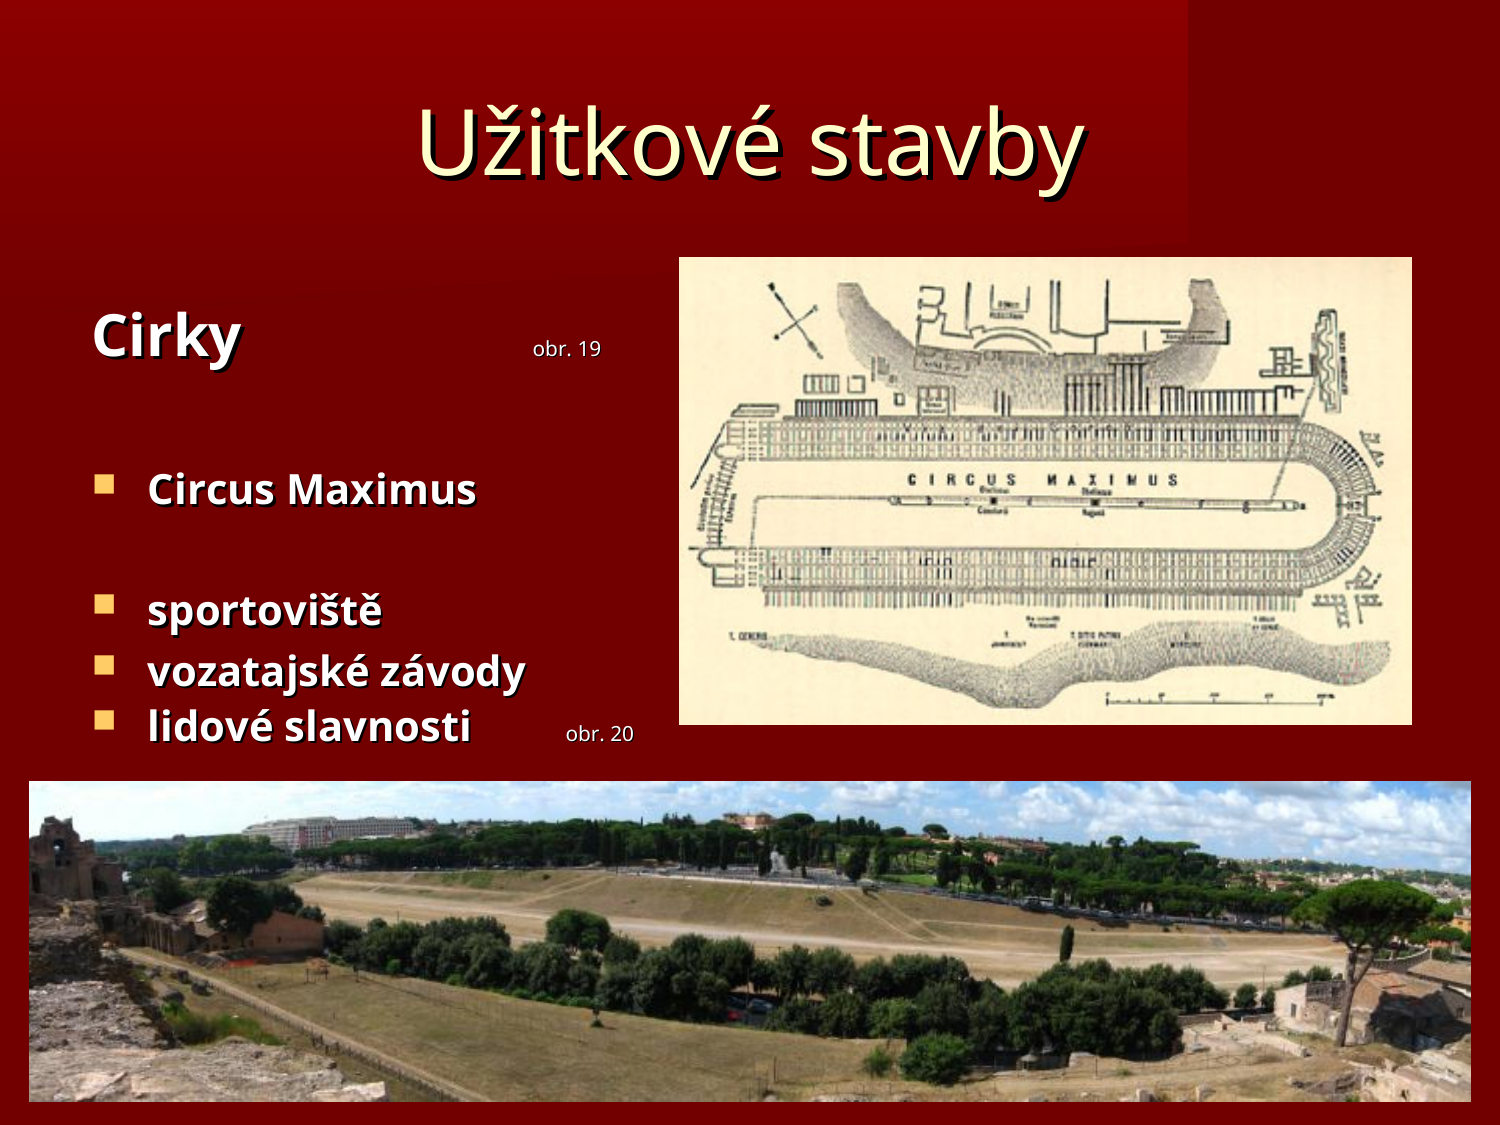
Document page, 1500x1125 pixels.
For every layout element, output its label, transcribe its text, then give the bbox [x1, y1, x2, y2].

list Cirky obr. 19 Circus Maximus sportoviště vozatajské závody lidové slavnosti obr. 20 [76, 290, 668, 781]
title Užitkové stavby [75, 45, 1426, 233]
text_box [29, 781, 1471, 1102]
text_box [679, 257, 1412, 725]
